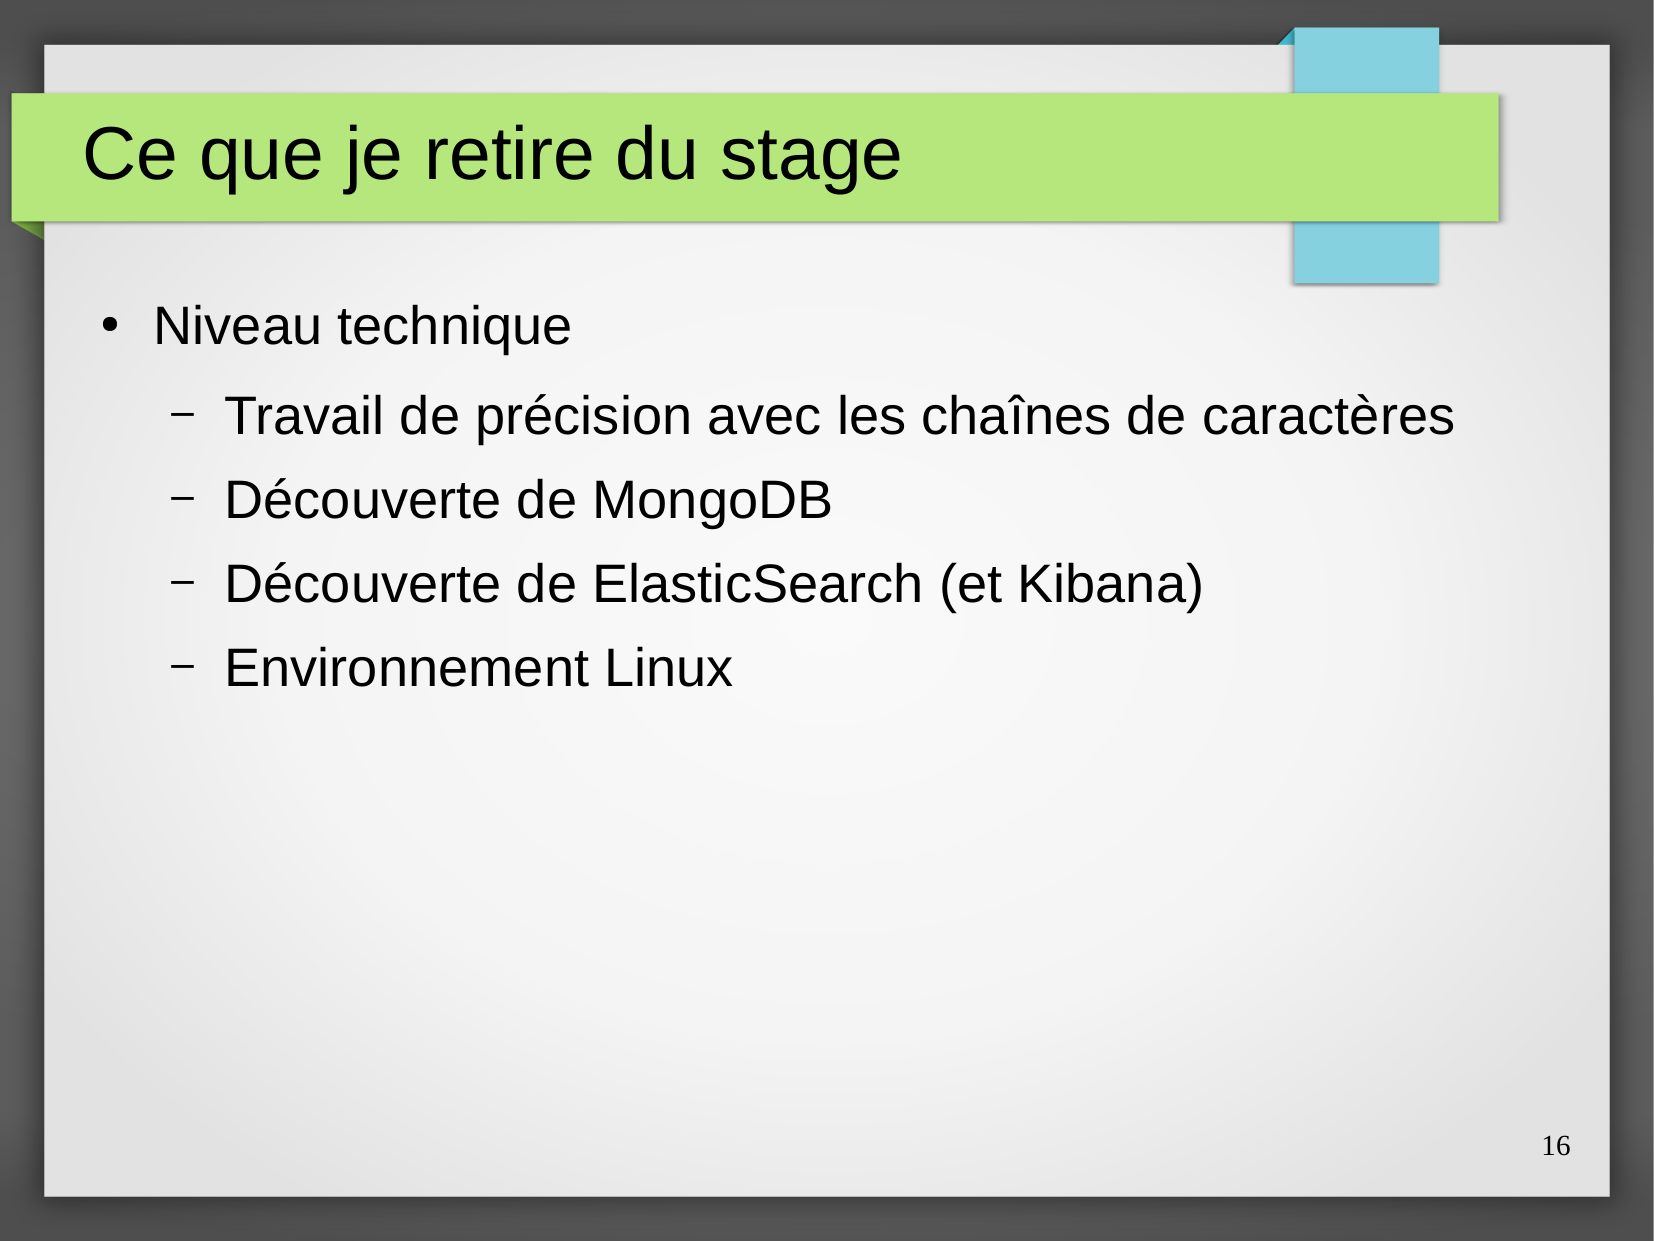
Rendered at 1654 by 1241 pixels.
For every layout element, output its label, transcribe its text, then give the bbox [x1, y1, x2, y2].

picture [0, 0, 1654, 1241]
list Niveau technique Travail de précision avec les chaînes de caractères Découverte de MongoDB Découverte de ElasticSearch (et Kibana) Environnement Linux [82, 295, 1571, 1015]
title Ce que je retire du stage [82, 94, 1264, 213]
